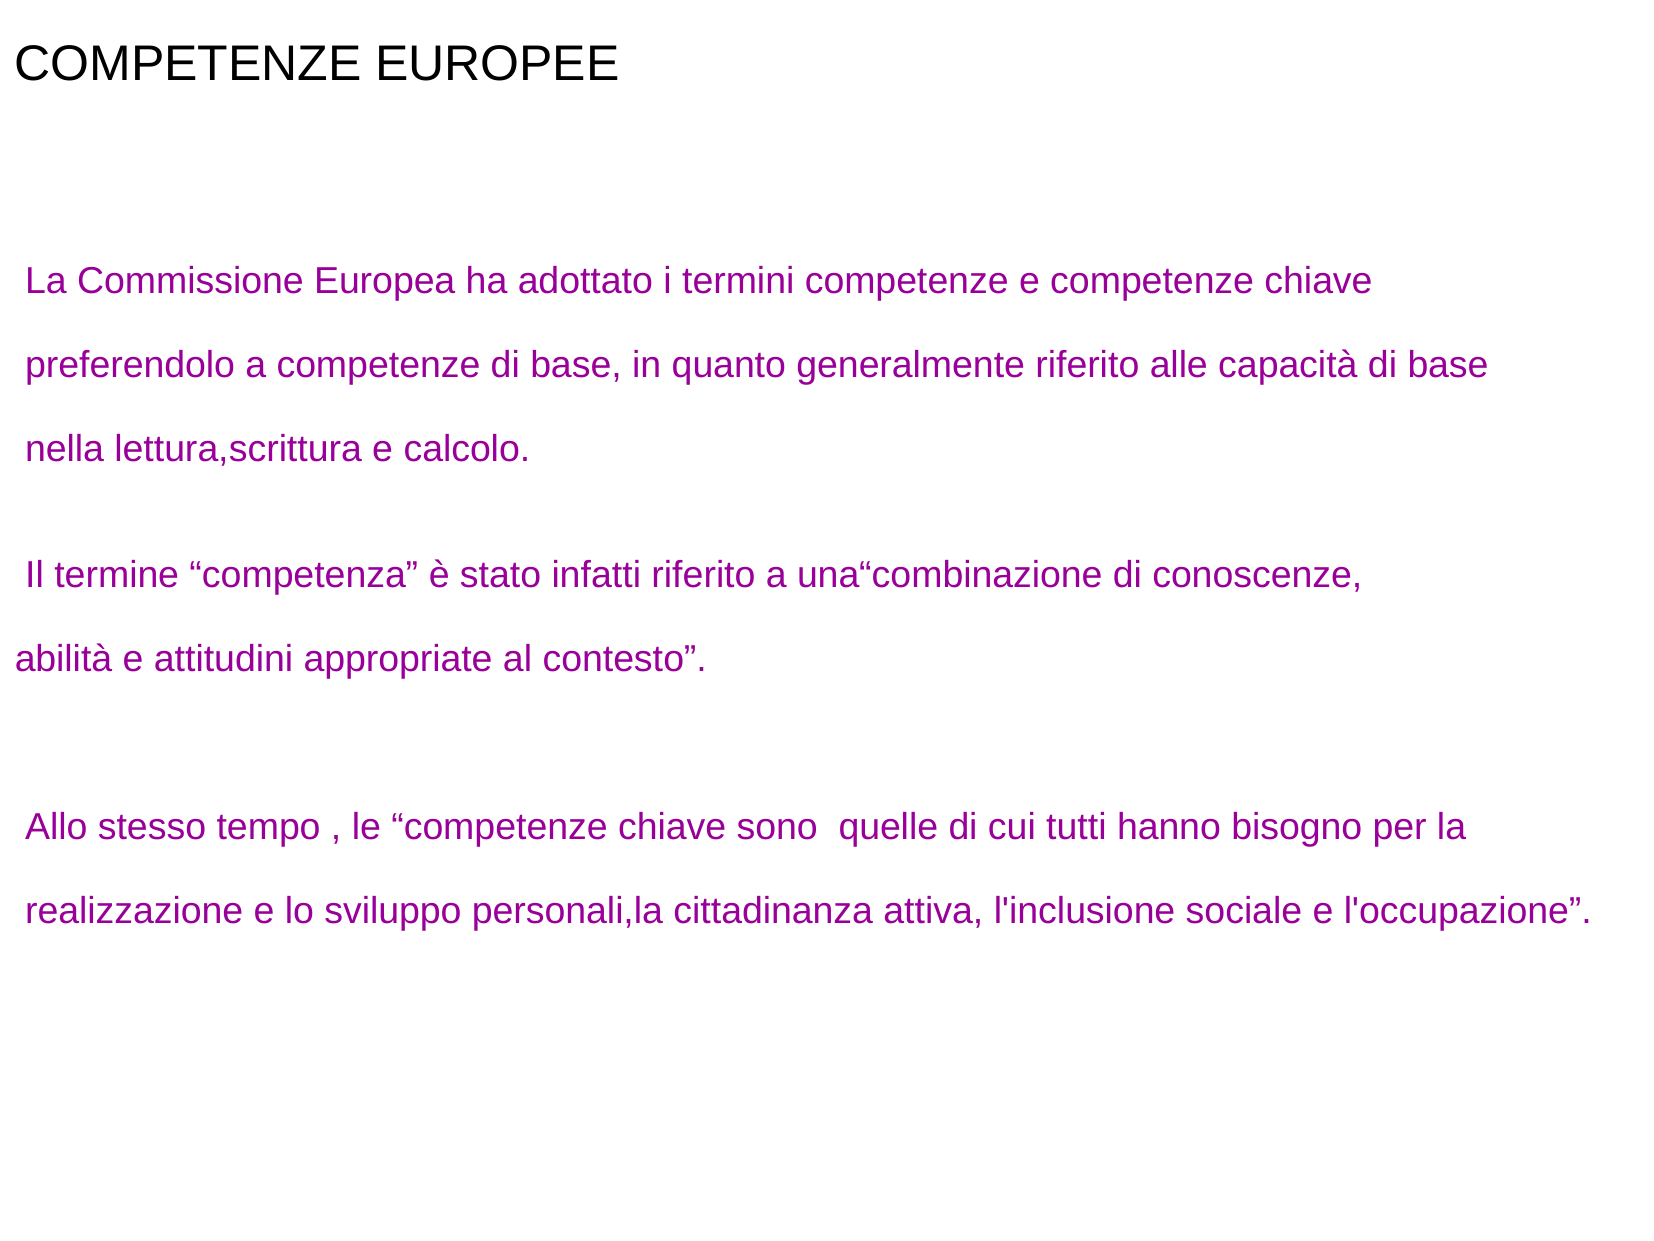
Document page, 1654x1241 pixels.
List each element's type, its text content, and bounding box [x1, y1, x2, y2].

text_box COMPETENZE EUROPEE La Commissione Europea ha adottato i termini competenze e competenze chiave preferendolo a competenze di base, in quanto generalmente riferito alle capacità di base nella lettura,scrittura e calcolo. Il termine “competenza” è stato infatti riferito a una“combinazione di conoscenze, abilità e attitudini appropriate al contesto”. Allo stesso tempo , le “competenze chiave sono quelle di cui tutti hanno bisogno per la realizzazione e lo sviluppo personali,la cittadinanza attiva, l'inclusione sociale e l'occupazione”. [0, 28, 1640, 1024]
